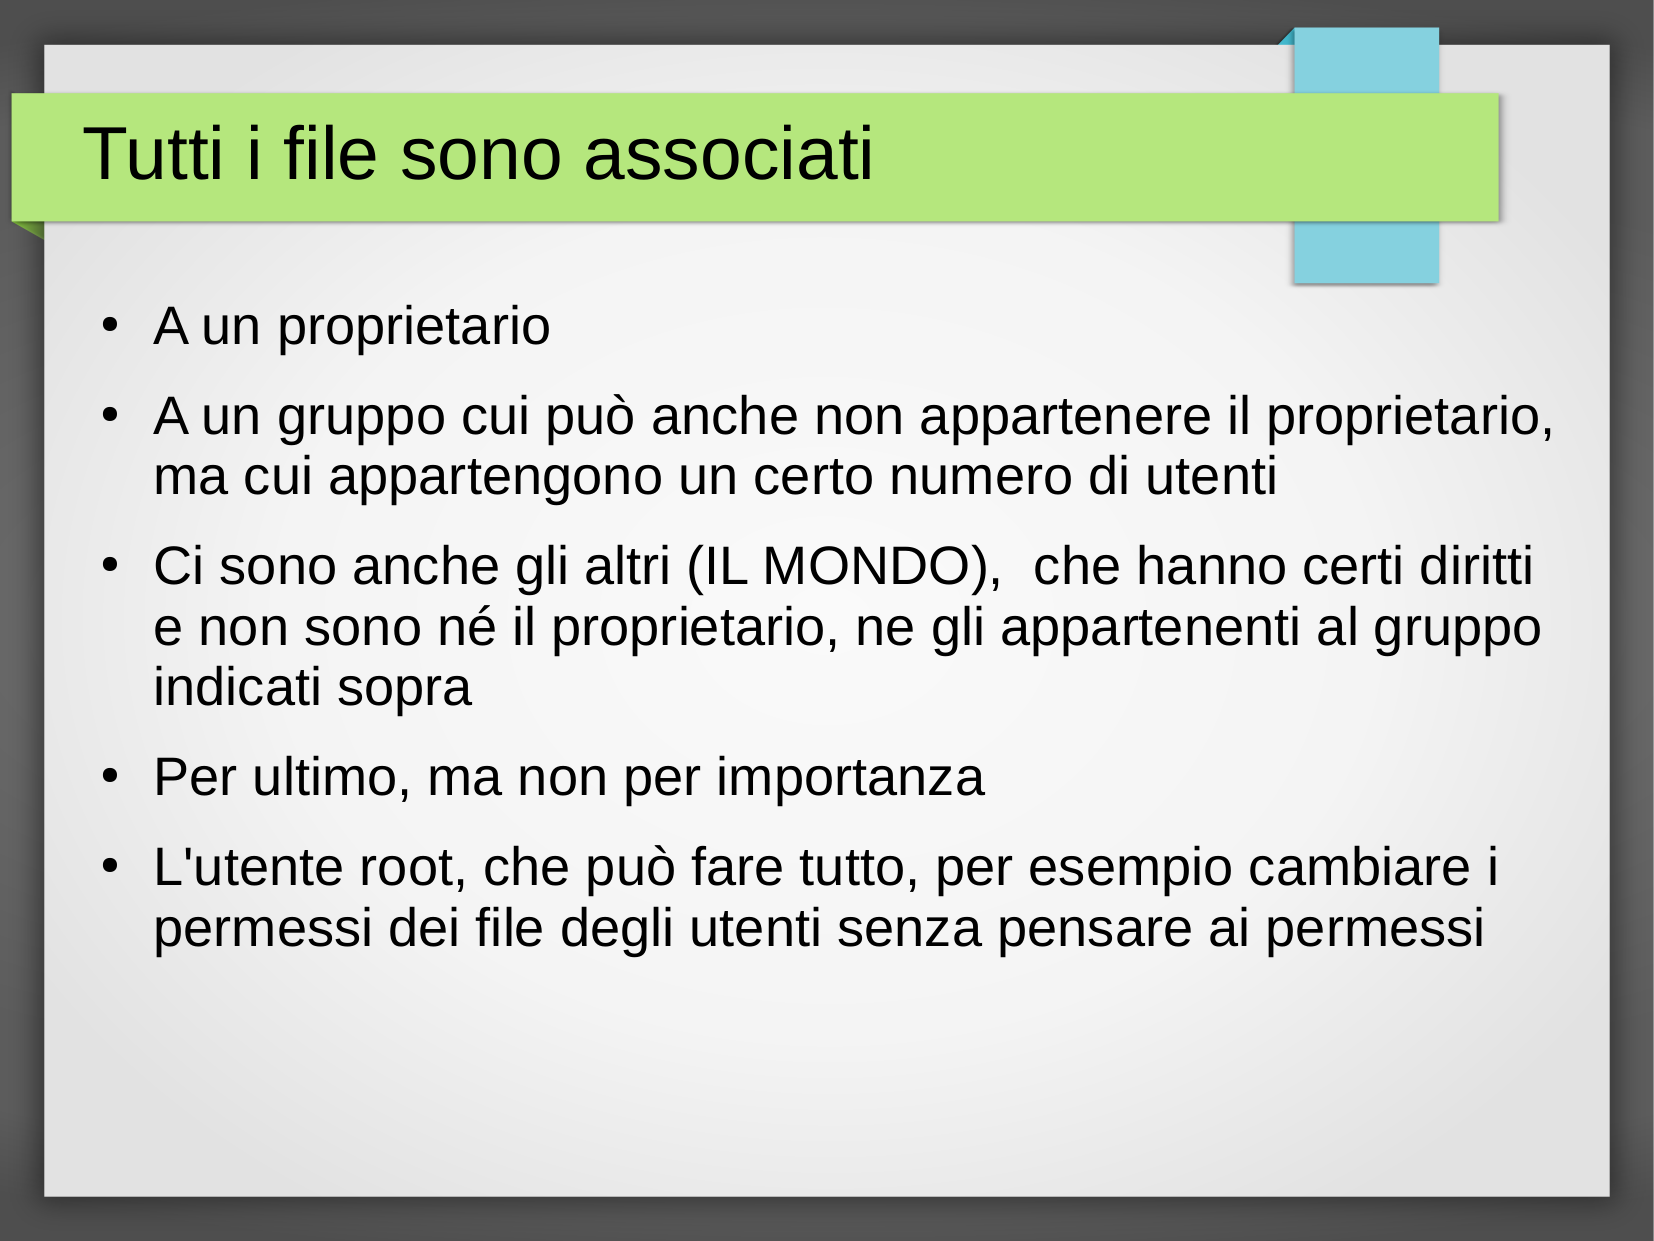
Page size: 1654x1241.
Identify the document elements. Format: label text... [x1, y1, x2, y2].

title Tutti i file sono associati [82, 94, 1264, 213]
picture [0, 0, 1654, 1241]
list A un proprietario A un gruppo cui può anche non appartenere il proprietario, ma cui appartengono un certo numero di utenti Ci sono anche gli altri (IL MONDO), che hanno certi diritti e non sono né il proprietario, ne gli appartenenti al gruppo indicati sopra Per ultimo, ma non per importanza L'utente root, che può fare tutto, per esempio cambiare i permessi dei file degli utenti senza pensare ai permessi [82, 295, 1571, 1015]
